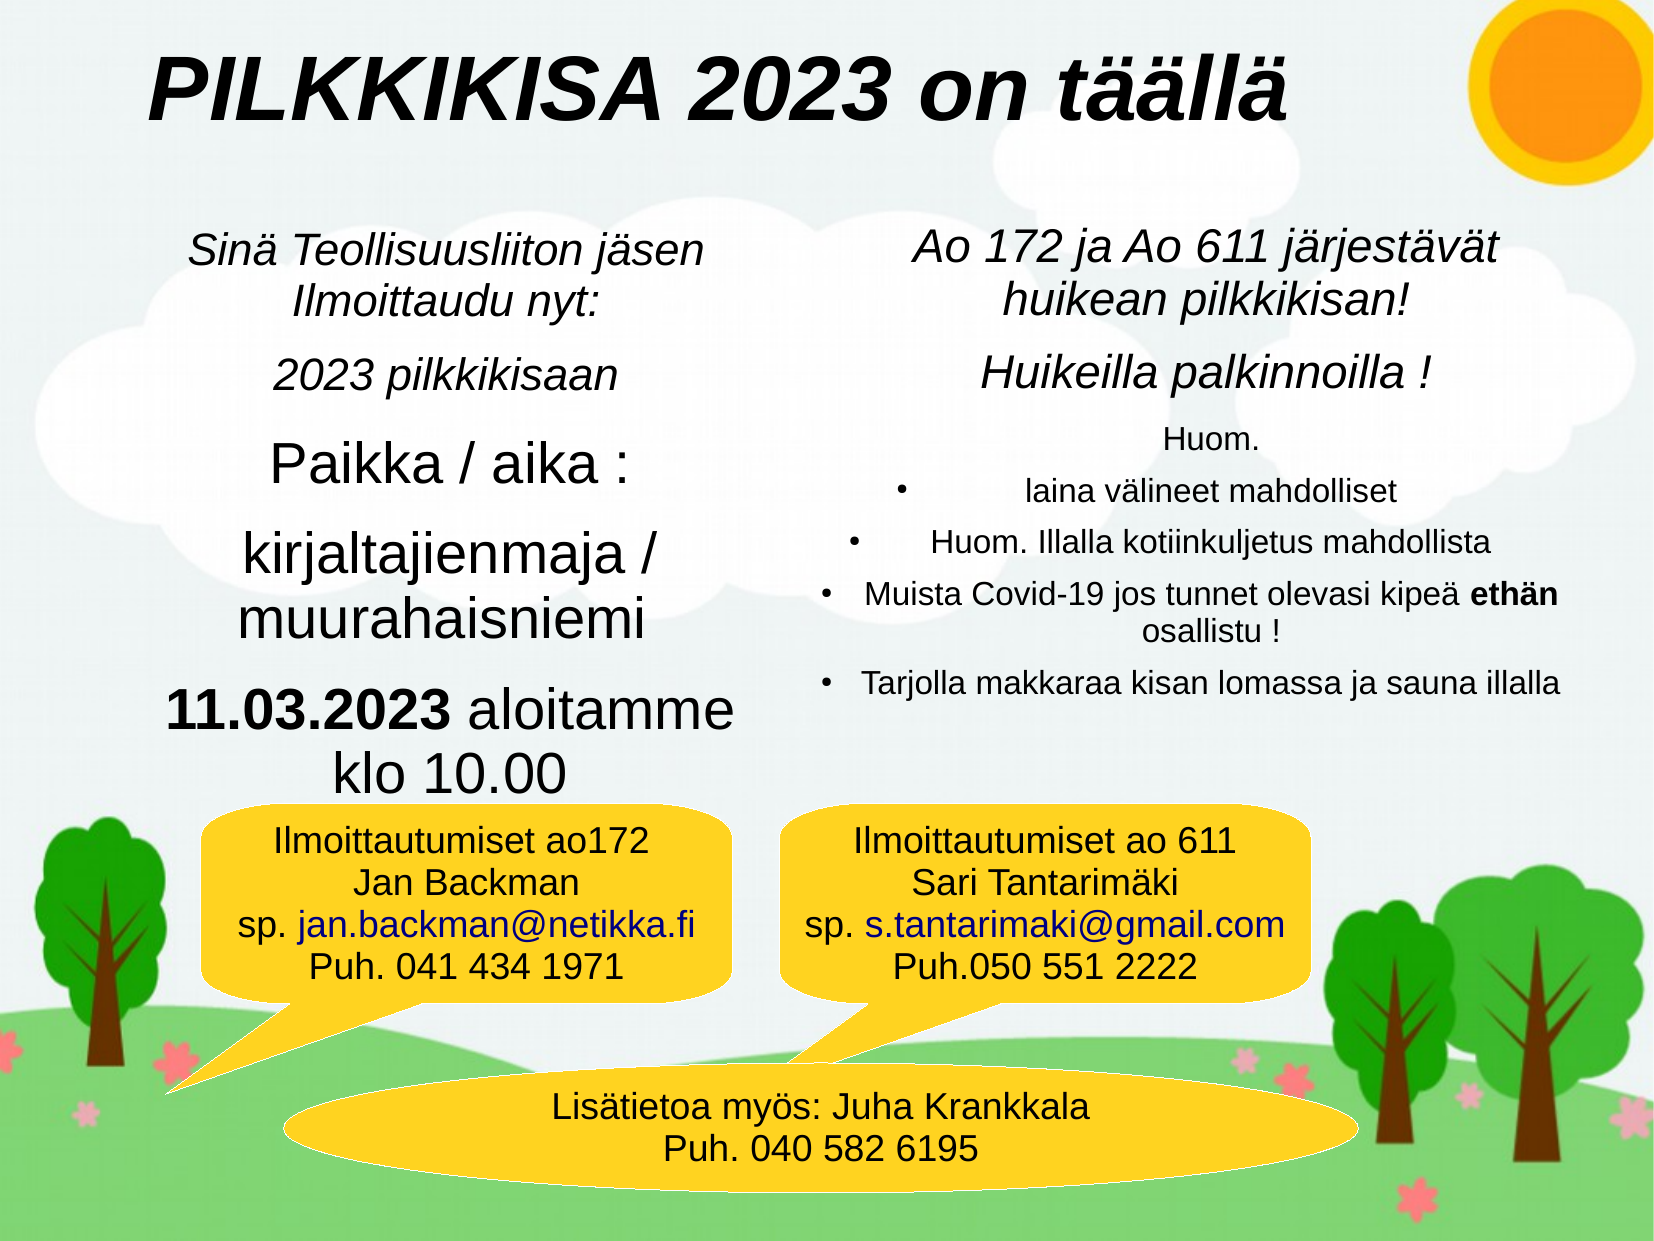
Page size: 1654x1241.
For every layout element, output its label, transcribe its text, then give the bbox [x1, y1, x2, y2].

text_box Ilmoittautumiset ao 611 Sari Tantarimäki sp. s.tantarimaki@gmail.com Puh.050 551 2222 [779, 803, 1312, 1063]
picture [0, 0, 1654, 1241]
text_box Ilmoittautumiset ao172 Jan Backman sp. jan.backman@netikka.fi Puh. 041 434 1971 [165, 803, 733, 1095]
title PILKKIKISA 2023 on täällä [47, 35, 1418, 142]
list Sinä Teollisuusliiton jäsen Ilmoittaudu nyt: 2023 pilkkikisaan [69, 224, 768, 402]
text_box Lisätietoa myös: Juha Krankkala Puh. 040 582 6195 [283, 1062, 1359, 1193]
list Paikka / aika : kirjaltajienmaja / muurahaisniemi 11.03.2023 aloitamme klo 10.00 [70, 431, 768, 810]
list Ao 172 ja Ao 611 järjestävät huikean pilkkikisan! Huikeilla palkinnoilla ! [814, 219, 1548, 402]
list Huom. laina välineet mahdolliset Huom. Illalla kotiinkuljetus mahdollista Muista Covid-19 jos tunnet olevasi kipeä ethän osallistu ! Tarjolla makkaraa kisan lomassa ja sauna illalla [820, 420, 1567, 780]
